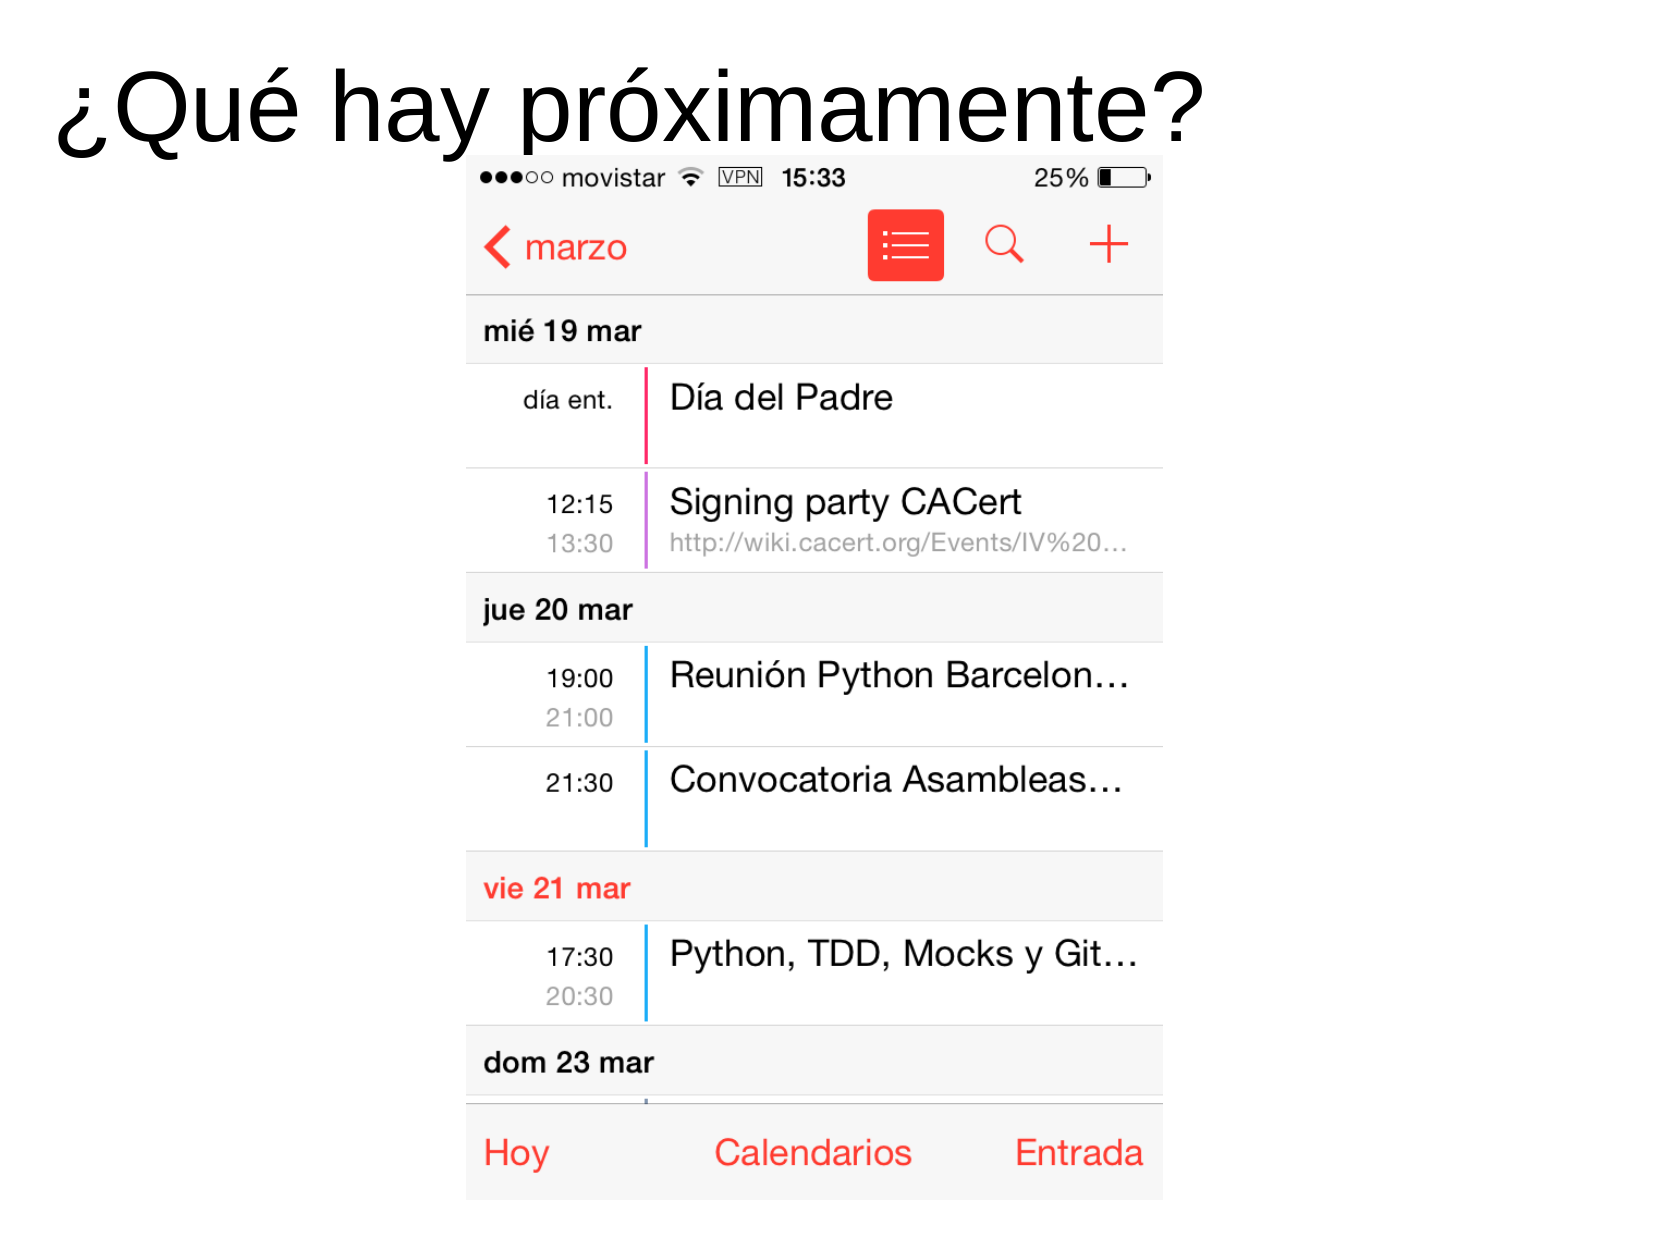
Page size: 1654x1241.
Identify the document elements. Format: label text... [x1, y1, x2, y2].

picture [466, 155, 1163, 1201]
text_box ¿Qué hay próximamente? [37, 43, 1613, 171]
